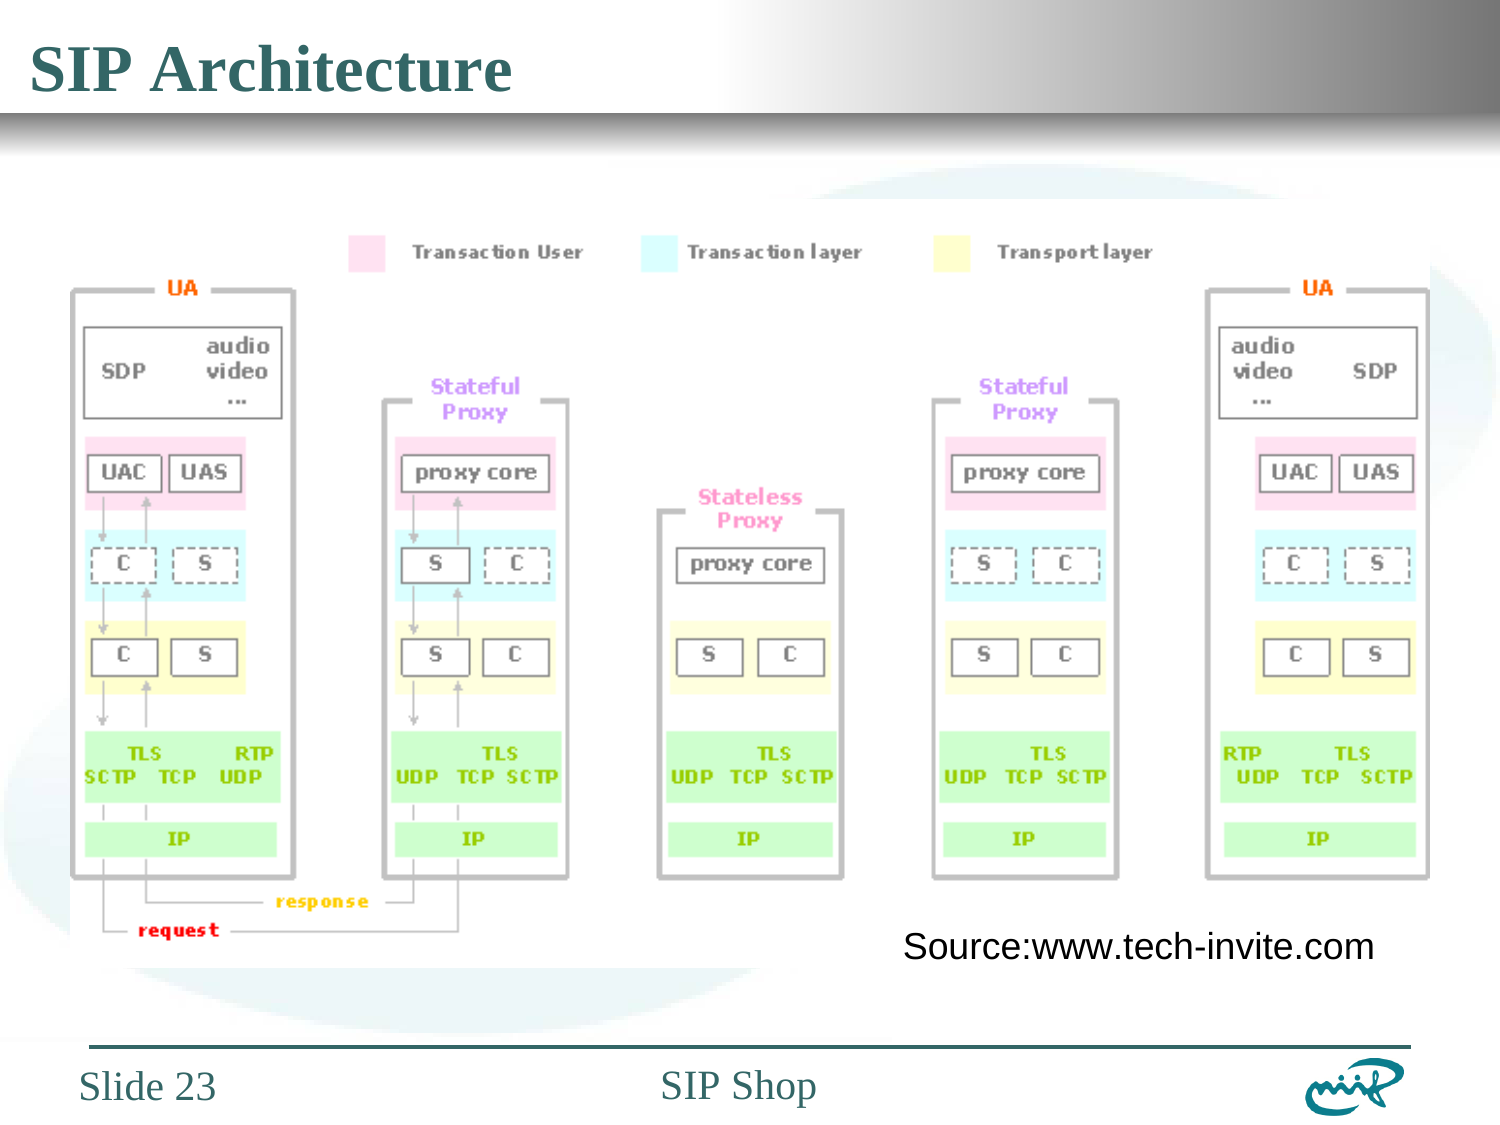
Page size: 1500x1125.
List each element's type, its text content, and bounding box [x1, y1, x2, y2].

text_box Source:www.tech-invite.com [888, 914, 1388, 975]
picture [0, 160, 1500, 1042]
title SIP Architecture [14, 8, 1365, 122]
picture [1305, 1058, 1404, 1116]
